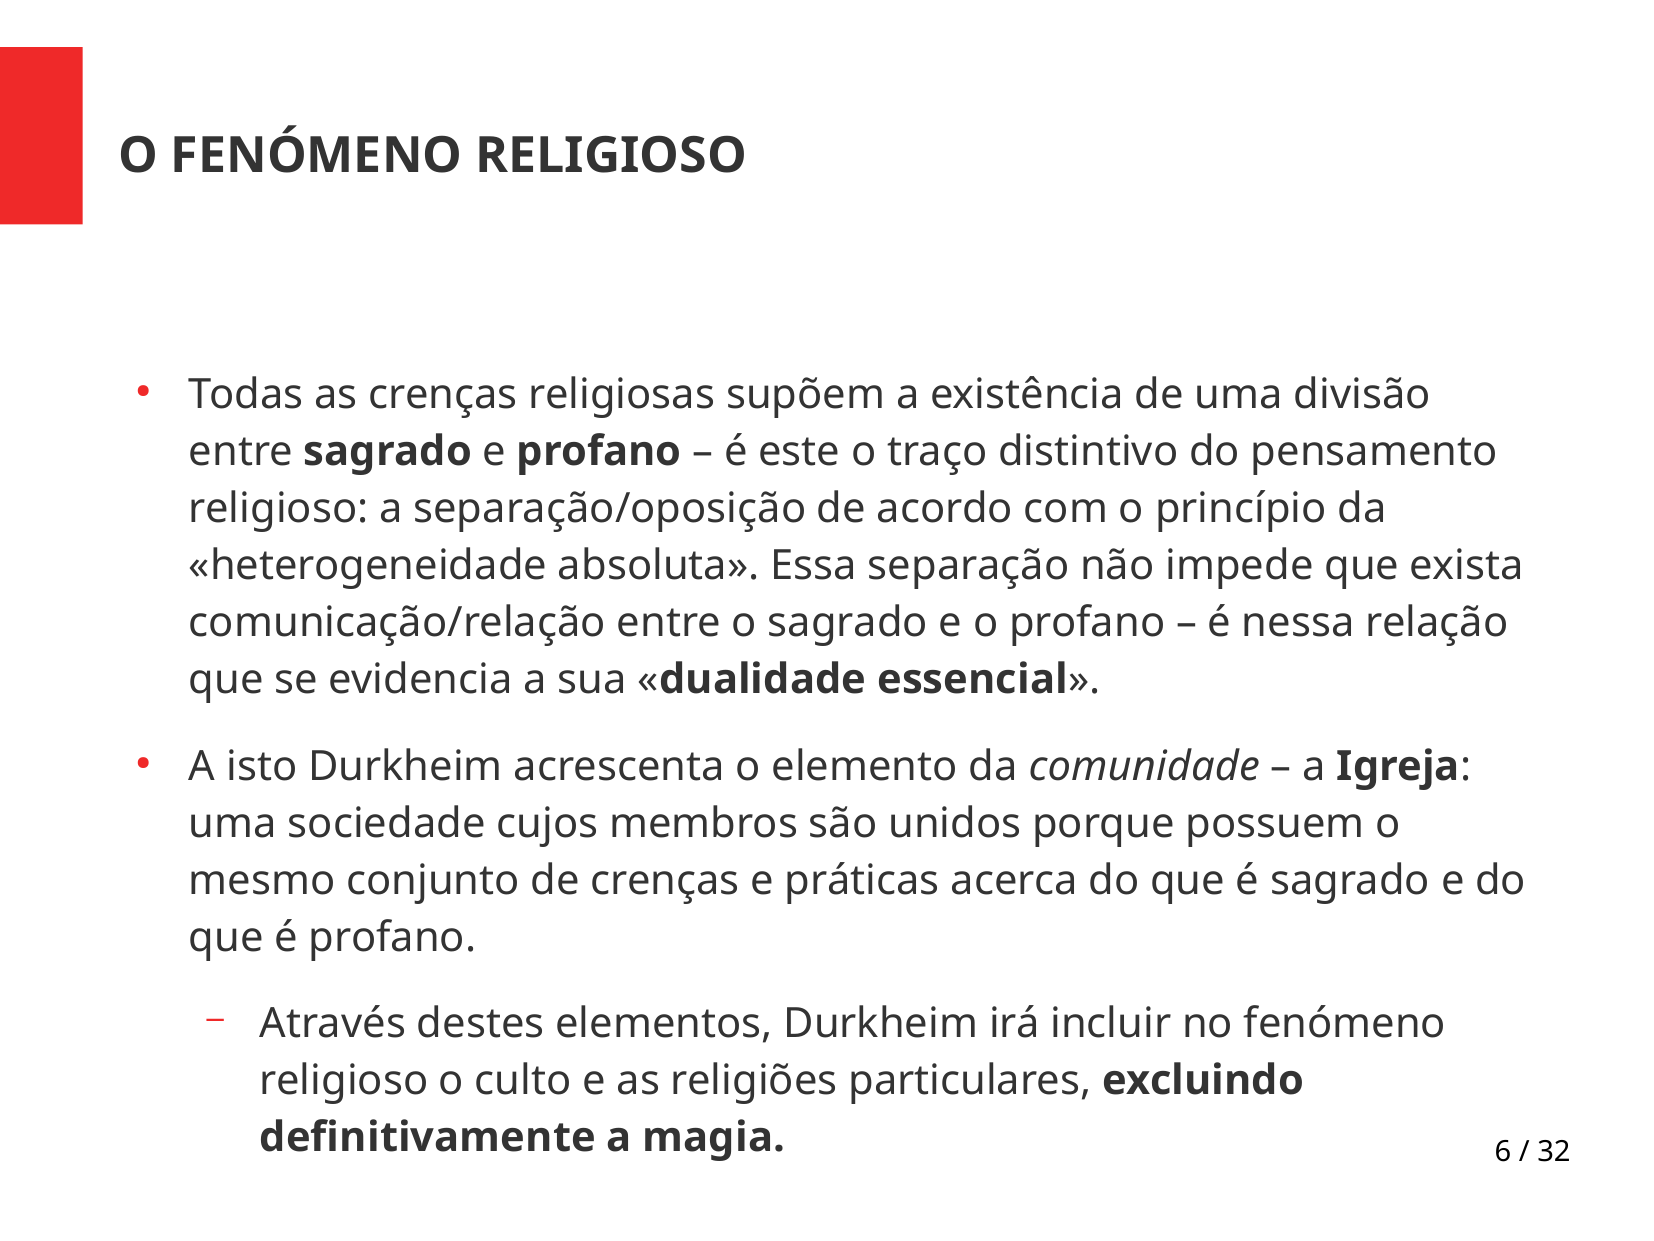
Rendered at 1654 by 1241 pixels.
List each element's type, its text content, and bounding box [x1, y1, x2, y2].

list Todas as crenças religiosas supõem a existência de uma divisão entre sagrado e profano – é este o traço distintivo do pensamento religioso: a separação/oposição de acordo com o princípio da «heterogeneidade absoluta». Essa separação não impede que exista comunicação/relação entre o sagrado e o profano – é nessa relação que se evidencia a sua «dualidade essencial». A isto Durkheim acrescenta o elemento da comunidade – a Igreja: uma sociedade cujos membros são unidos porque possuem o mesmo conjunto de crenças e práticas acerca do que é sagrado e do que é profano. Através destes elementos, Durkheim irá incluir no fenómeno religioso o culto e as religiões particulares, excluindo definitivamente a magia. [118, 277, 1536, 997]
title O FENÓMENO RELIGIOSO [118, 49, 1571, 257]
